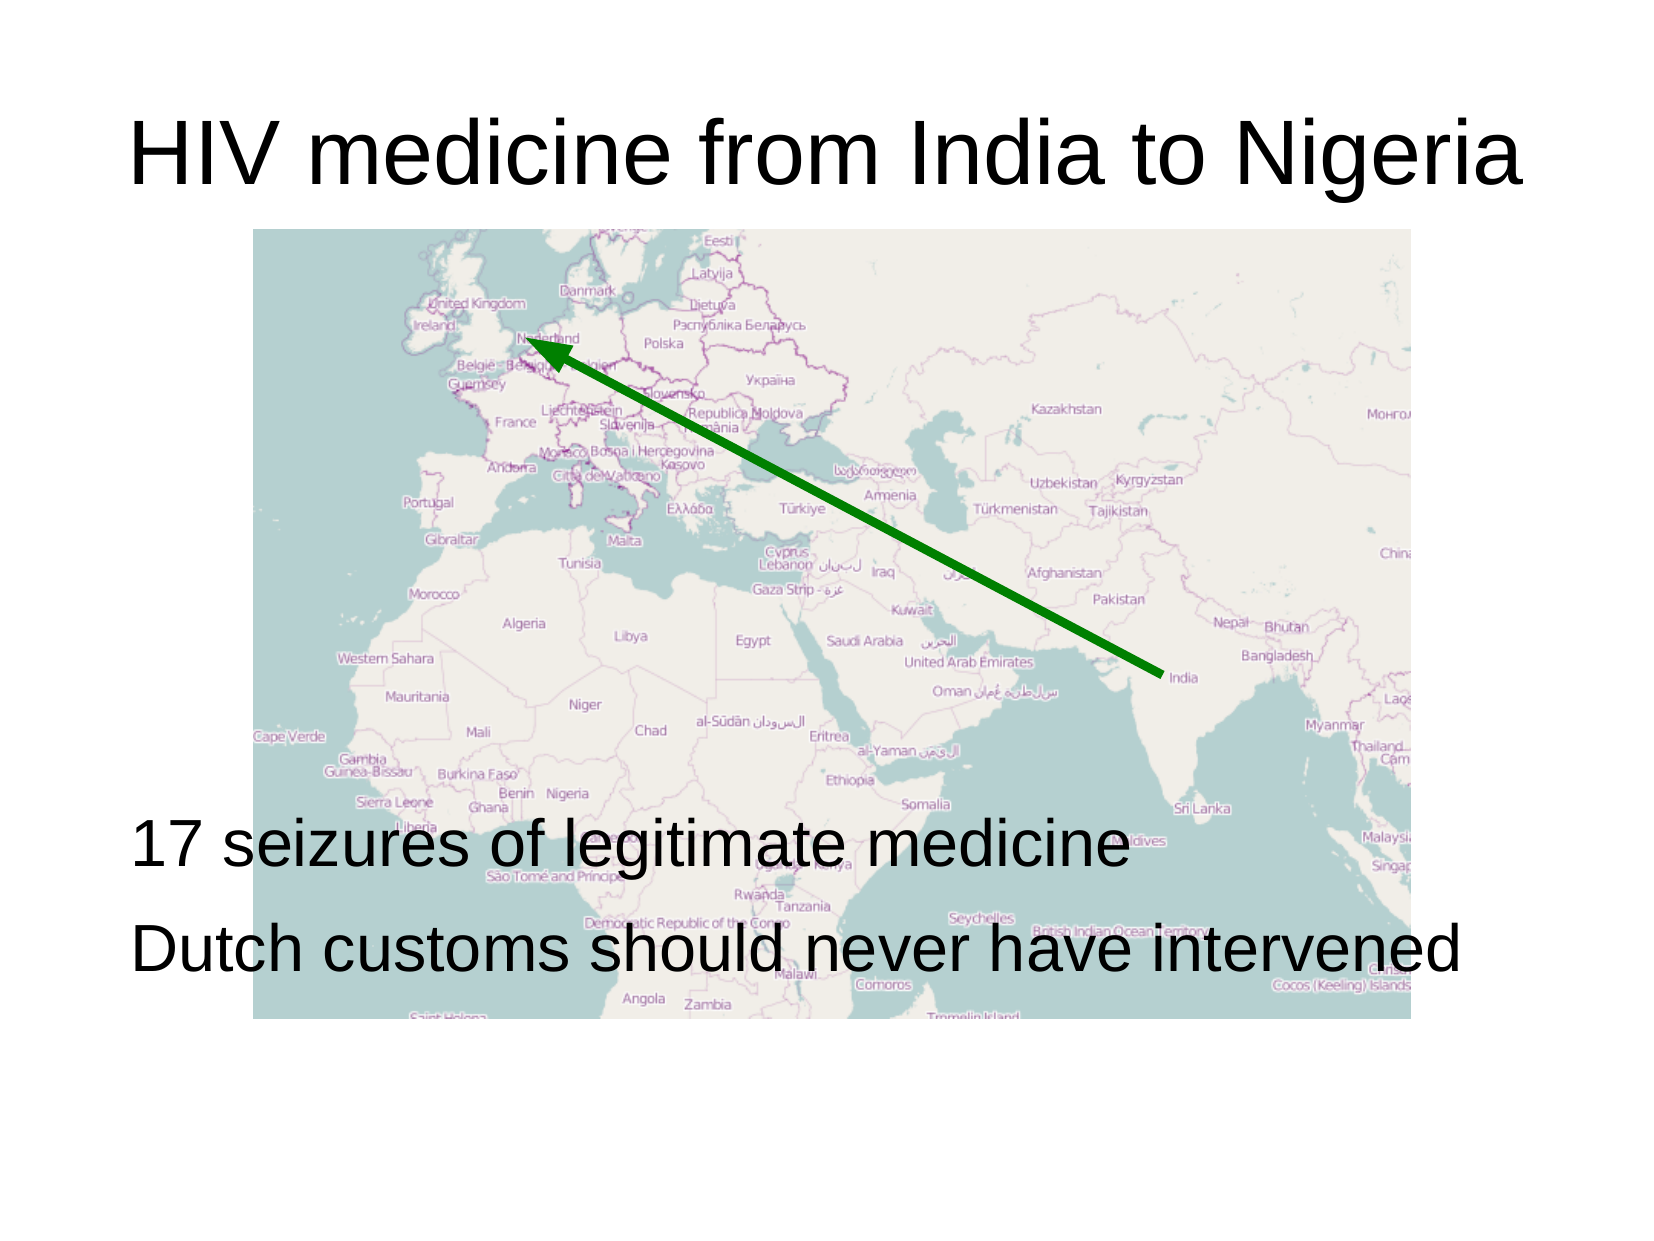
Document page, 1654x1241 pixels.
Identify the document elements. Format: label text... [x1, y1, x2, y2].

title HIV medicine from India to Nigeria [82, 49, 1571, 257]
list 17 seizures of legitimate medicine Dutch customs should never have intervened [112, 806, 1514, 1061]
picture [253, 257, 1411, 806]
